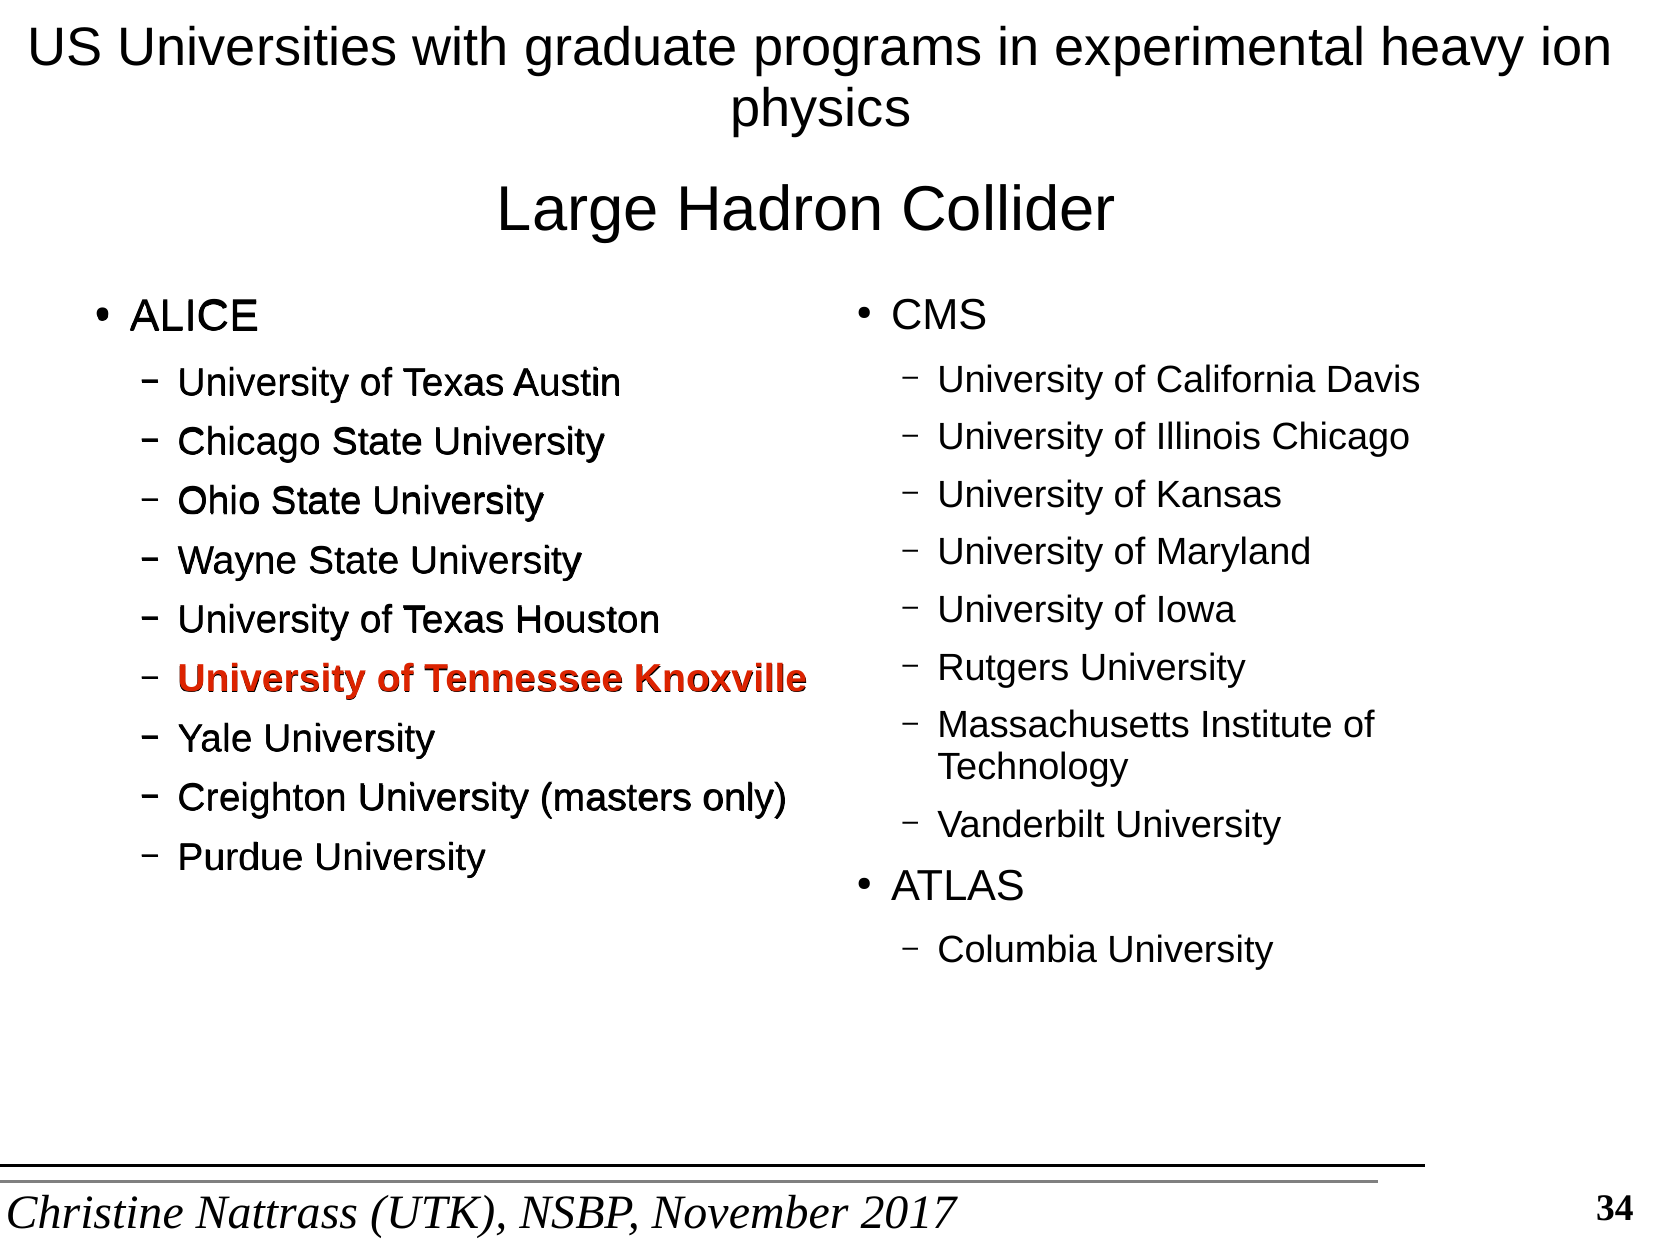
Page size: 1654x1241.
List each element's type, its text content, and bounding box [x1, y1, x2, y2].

title US Universities with graduate programs in experimental heavy ion physics [0, 8, 1642, 147]
list CMS University of California Davis University of Illinois Chicago University of Kansas University of Maryland University of Iowa Rutgers University Massachusetts Institute of Technology Vanderbilt University ATLAS Columbia University [845, 290, 1572, 975]
list ALICE University of Texas Austin Chicago State University Ohio State University Wayne State University University of Texas Houston University of Tennessee Knoxville Yale University Creighton University (masters only) Purdue University [82, 290, 809, 900]
text_box Large Hadron Collider [487, 173, 1126, 263]
